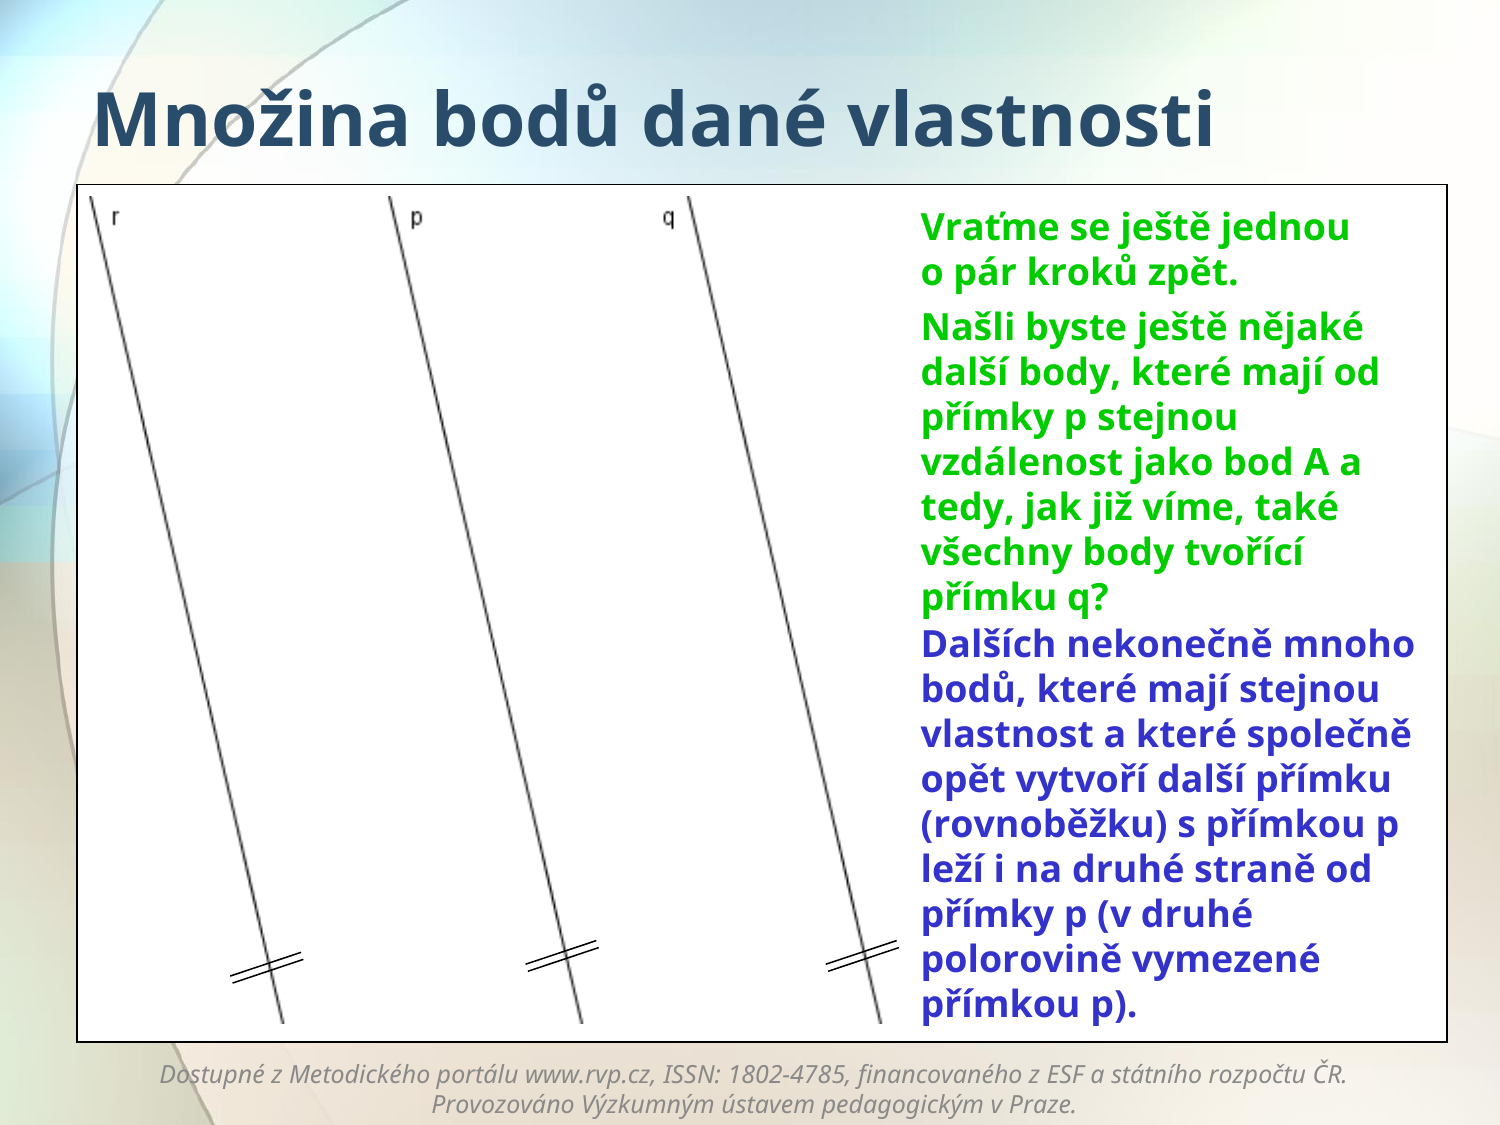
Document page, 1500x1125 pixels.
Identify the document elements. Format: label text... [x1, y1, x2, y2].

text_box Našli byste ještě nějaké další body, které mají od přímky p stejnou vzdálenost jako bod A a tedy, jak již víme, také všechny body tvořící přímku q? [905, 413, 1450, 509]
text_box [966, 509, 975, 516]
text_box [76, 184, 1447, 1042]
title Množina bodů dané vlastnosti [76, 74, 1412, 177]
text_box Dalších nekonečně mnoho bodů, které mají stejnou vlastnost a které společně opět vytvoří další přímku (rovnoběžku) s přímkou p leží i na druhé straně od přímky p (v druhé polorovině vymezené přímkou p). [905, 774, 1438, 870]
text_box Vraťme se ještě jednou o pár kroků zpět. [905, 200, 1450, 296]
picture [0, 0, 1500, 1125]
